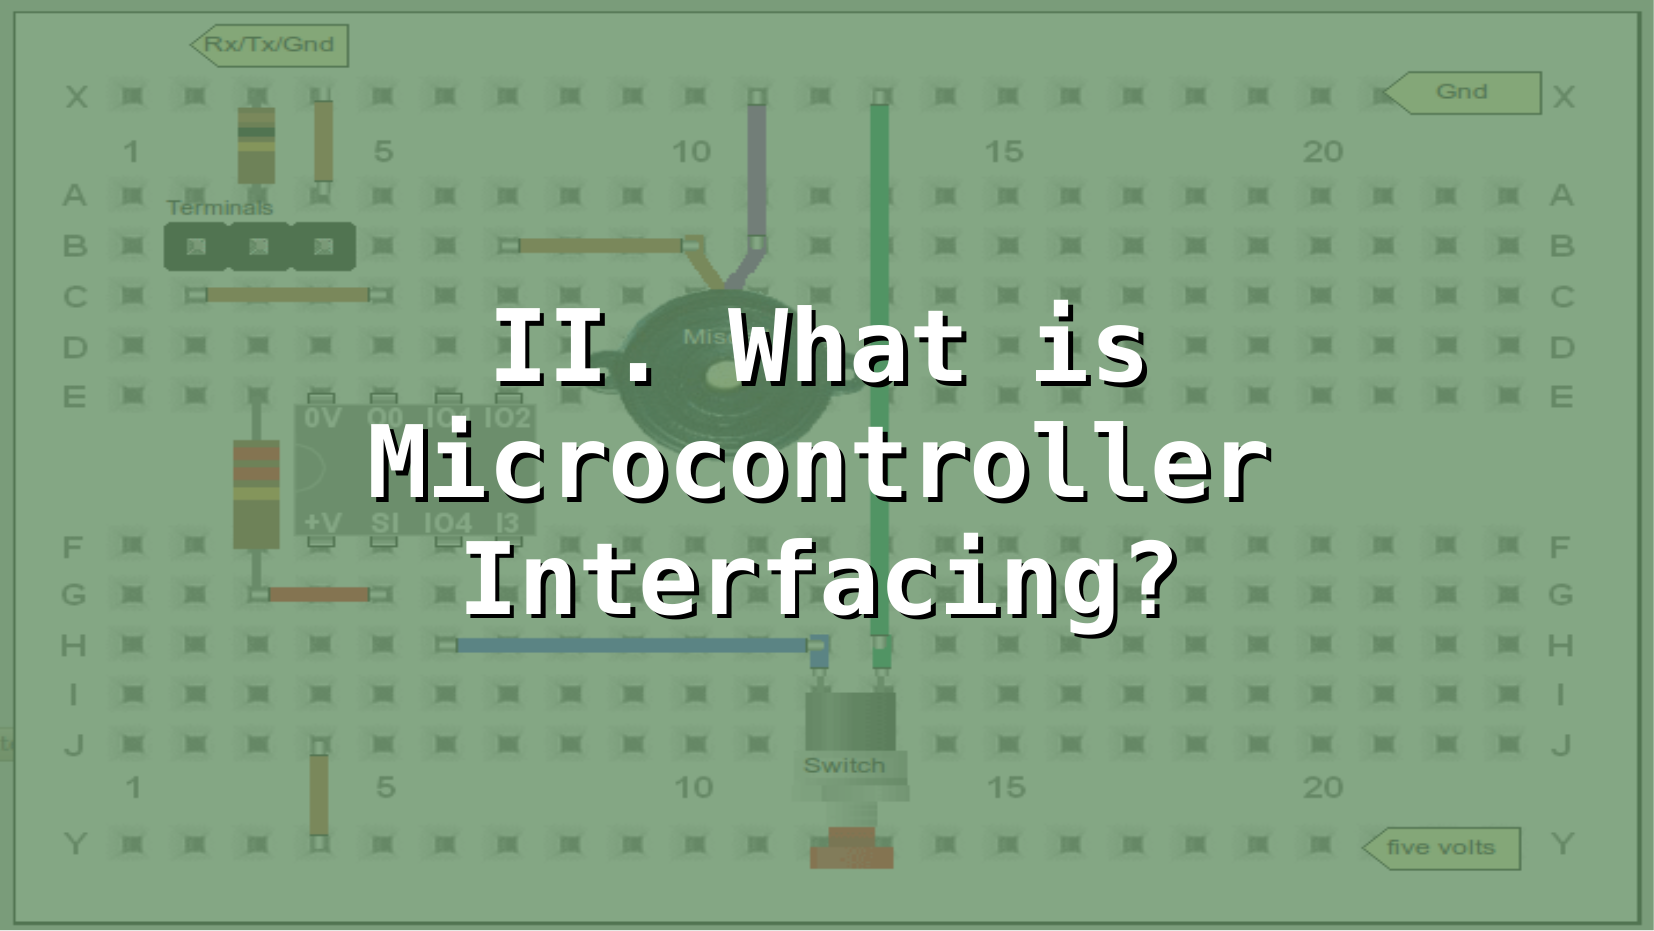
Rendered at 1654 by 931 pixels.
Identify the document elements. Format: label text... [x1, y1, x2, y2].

text_box II. What is Microcontroller Interfacing? [75, 135, 1564, 792]
picture [0, 0, 1654, 931]
text_box [71, 287, 1561, 827]
